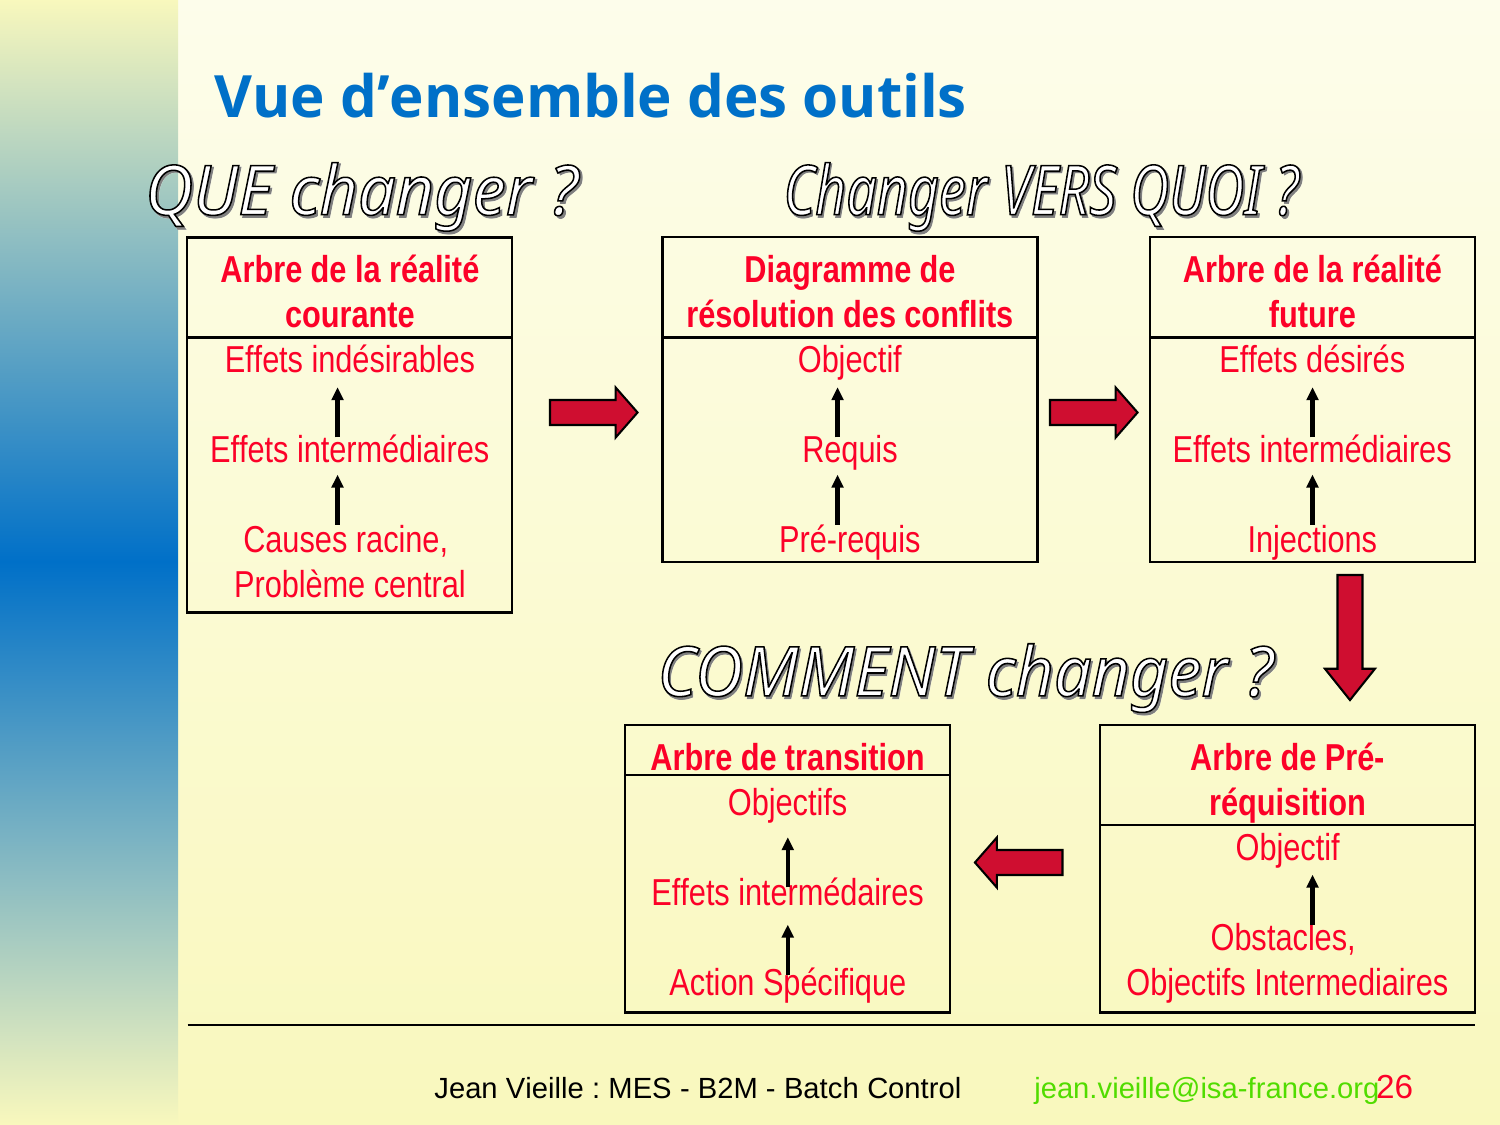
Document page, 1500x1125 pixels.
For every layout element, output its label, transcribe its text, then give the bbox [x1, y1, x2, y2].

text_box Changer VERS QUOI ? [1060, 165, 1090, 215]
text_box Changer VERS QUOI ? [787, 164, 818, 216]
text_box Changer VERS QUOI ? [1173, 165, 1207, 216]
text_box Changer VERS QUOI ? [909, 177, 938, 232]
text_box Changer VERS QUOI ? [1006, 165, 1036, 215]
text_box COMMENT changer ? [891, 646, 936, 696]
text_box Changer VERS QUOI ? [878, 176, 906, 215]
text_box [1324, 575, 1375, 701]
text_box COMMENT changer ? [1057, 658, 1091, 697]
text_box QUE changer ? [507, 177, 535, 215]
text_box Changer VERS QUOI ? [1280, 164, 1300, 201]
text_box COMMENT changer ? [1171, 658, 1200, 697]
text_box Arbre de la réalité future Effets désirés Effets intermédiaires Injections [1149, 237, 1476, 563]
text_box COMMENT changer ? [1093, 658, 1127, 696]
text_box COMMENT changer ? [1017, 643, 1051, 696]
text_box Changer VERS QUOI ? [1134, 164, 1168, 227]
text_box Changer VERS QUOI ? [1033, 165, 1061, 215]
text_box [1050, 387, 1138, 438]
text_box QUE changer ? [150, 164, 192, 227]
text_box COMMENT changer ? [1131, 658, 1167, 713]
text_box [549, 387, 638, 438]
text_box Diagramme de résolution des conflits Objectif Requis Pré-requis [662, 237, 1038, 563]
text_box QUE changer ? [555, 164, 580, 201]
text_box Changer VERS QUOI ? [1209, 164, 1243, 216]
text_box Changer VERS QUOI ? [1090, 164, 1118, 216]
text_box COMMENT changer ? [988, 658, 1017, 697]
text_box COMMENT changer ? [941, 646, 975, 696]
text_box Changer VERS QUOI ? [816, 162, 844, 215]
text_box QUE changer ? [475, 177, 504, 216]
text_box Changer VERS QUOI ? [848, 177, 876, 216]
text_box COMMENT changer ? [1251, 646, 1275, 683]
title Vue d’ensemble des outils [199, 24, 1466, 163]
text_box QUE changer ? [198, 165, 239, 216]
text_box QUE changer ? [292, 177, 321, 216]
text_box Changer VERS QUOI ? [967, 177, 989, 215]
text_box Arbre de Pré-réquisition Objectif Obstacles, Objectifs Intermediaires [1100, 725, 1476, 1013]
text_box COMMENT changer ? [699, 646, 741, 697]
text_box COMMENT changer ? [801, 646, 855, 696]
text_box COMMENT changer ? [1203, 658, 1230, 697]
text_box QUE changer ? [435, 177, 471, 232]
text_box QUE changer ? [240, 165, 275, 215]
text_box Changer VERS QUOI ? [1243, 165, 1265, 215]
text_box QUE changer ? [397, 176, 431, 215]
text_box QUE changer ? [321, 162, 355, 215]
text_box Arbre de transition Objectifs Effets intermédaires Action Spécifique [624, 725, 951, 1013]
text_box COMMENT changer ? [745, 646, 799, 696]
text_box COMMENT changer ? [662, 646, 700, 697]
text_box [974, 837, 1063, 888]
text_box Arbre de la réalité courante Effets indésirables Effets intermédiaires Causes racine, Problème central [187, 237, 513, 613]
text_box COMMENT changer ? [857, 646, 892, 696]
text_box QUE changer ? [361, 177, 395, 216]
text_box Changer VERS QUOI ? [941, 177, 965, 216]
